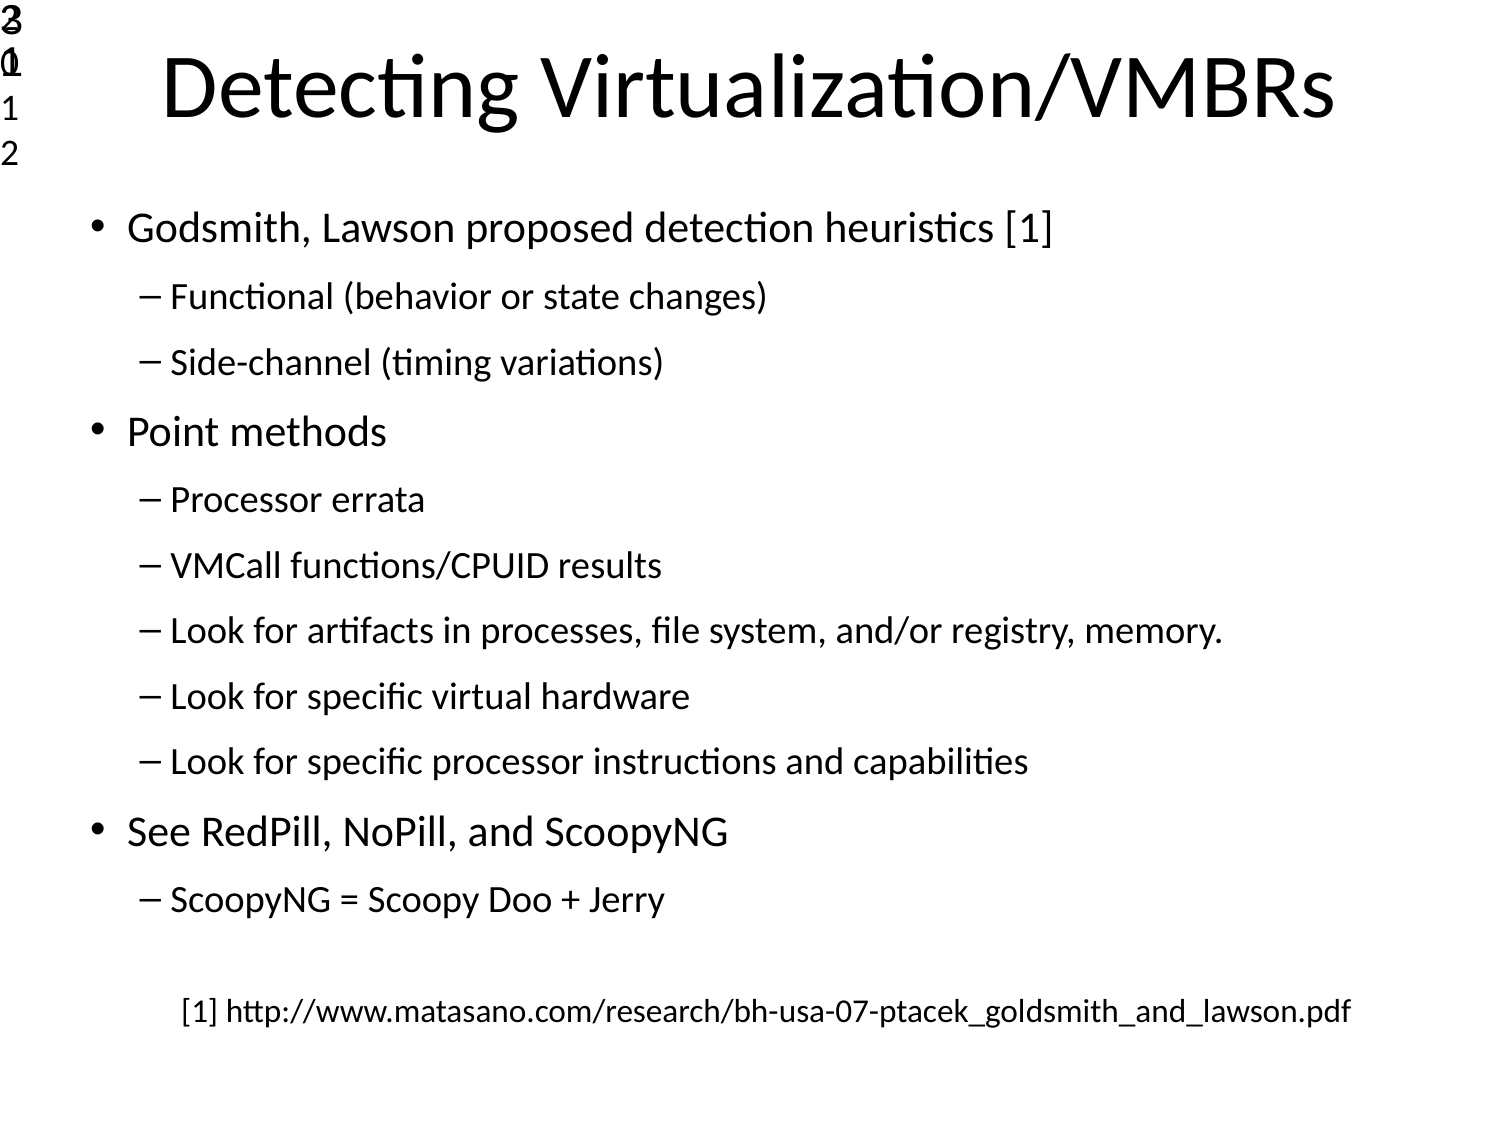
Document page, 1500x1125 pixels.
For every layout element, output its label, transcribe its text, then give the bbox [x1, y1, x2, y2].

title Detecting Virtualization/VMBRs [75, 0, 1425, 175]
list Godsmith, Lawson proposed detection heuristics [1] Functional (behavior or state changes) Side-channel (timing variations) Point methods Processor errata VMCall functions/CPUID results Look for artifacts in processes, file system, and/or registry, memory. Look for specific virtual hardware Look for specific processor instructions and capabilities See RedPill, NoPill, and ScoopyNG ScoopyNG = Scoopy Doo + Jerry [75, 191, 1425, 934]
text_box [1] http://www.matasano.com/research/bh-usa-07-ptacek_goldsmith_and_lawson.pdf [166, 981, 1369, 1037]
